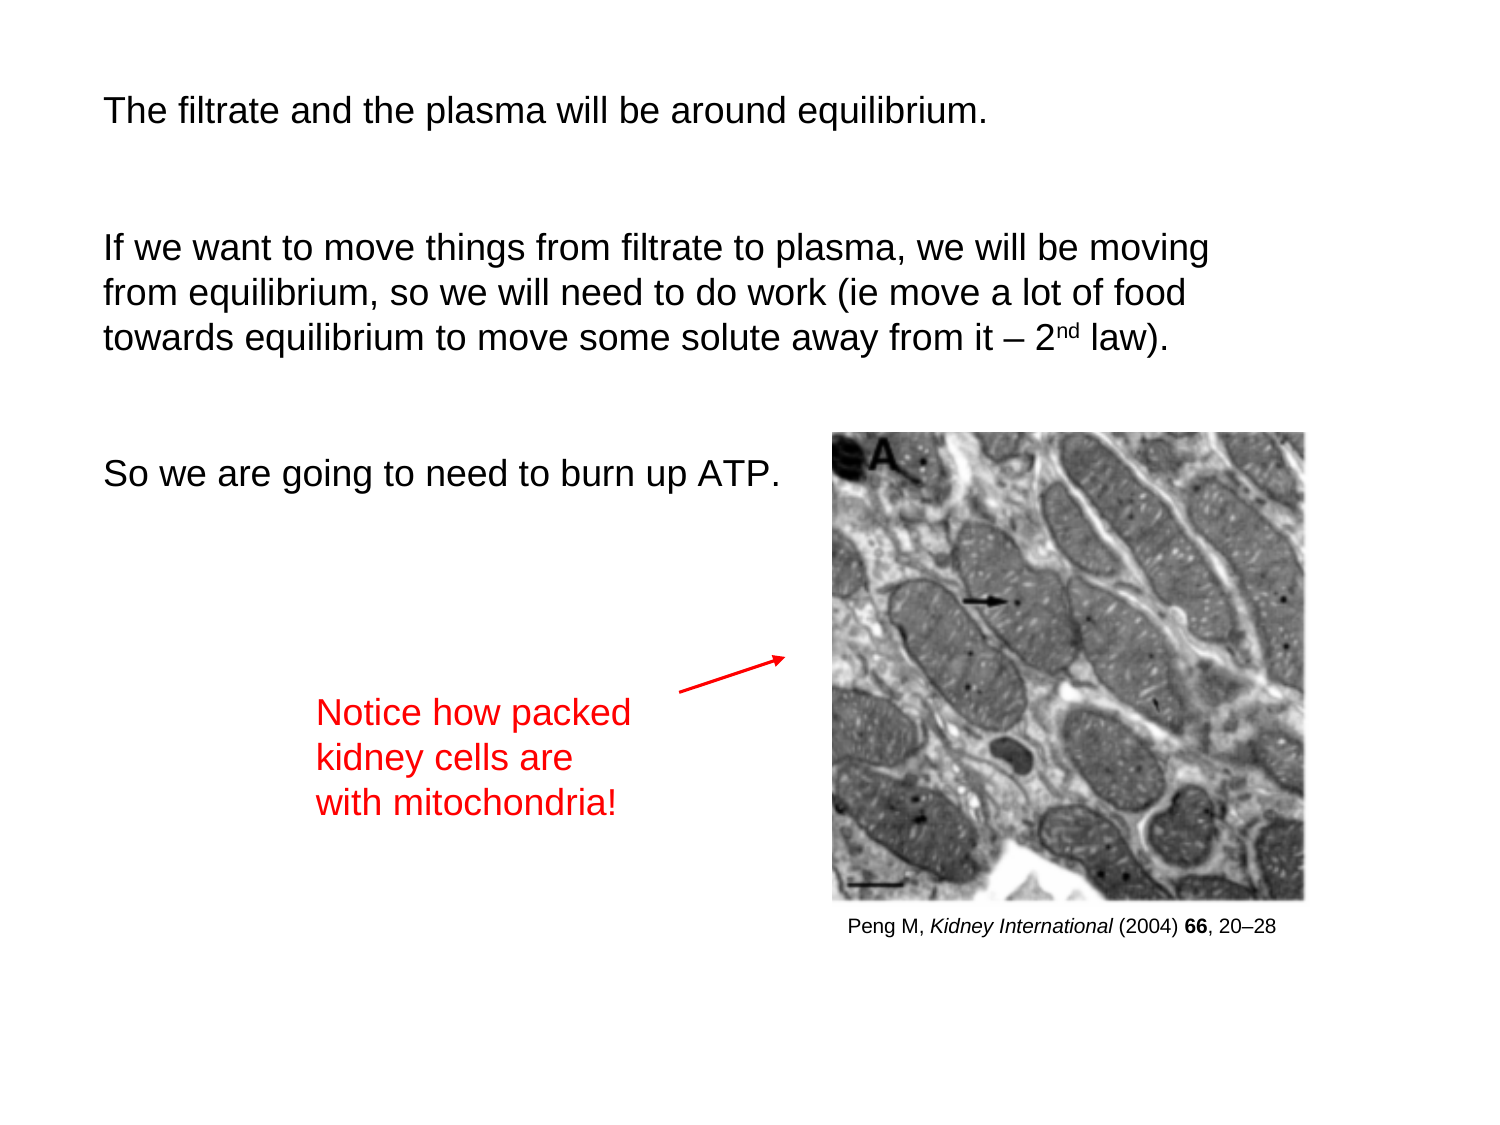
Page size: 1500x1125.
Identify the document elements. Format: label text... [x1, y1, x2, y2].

text_box The filtrate and the plasma will be around equilibrium. If we want to move things from filtrate to plasma, we will be moving from equilibrium, so we will need to do work (ie move a lot of food towards equilibrium to move some solute away from it – 2nd law). So we are going to need to burn up ATP. [88, 78, 1306, 503]
chart [832, 432, 1310, 904]
text_box Notice how packed kidney cells are with mitochondria! [301, 680, 656, 832]
text_box Peng M, Kidney International (2004) 66, 20–28 [832, 904, 1412, 946]
